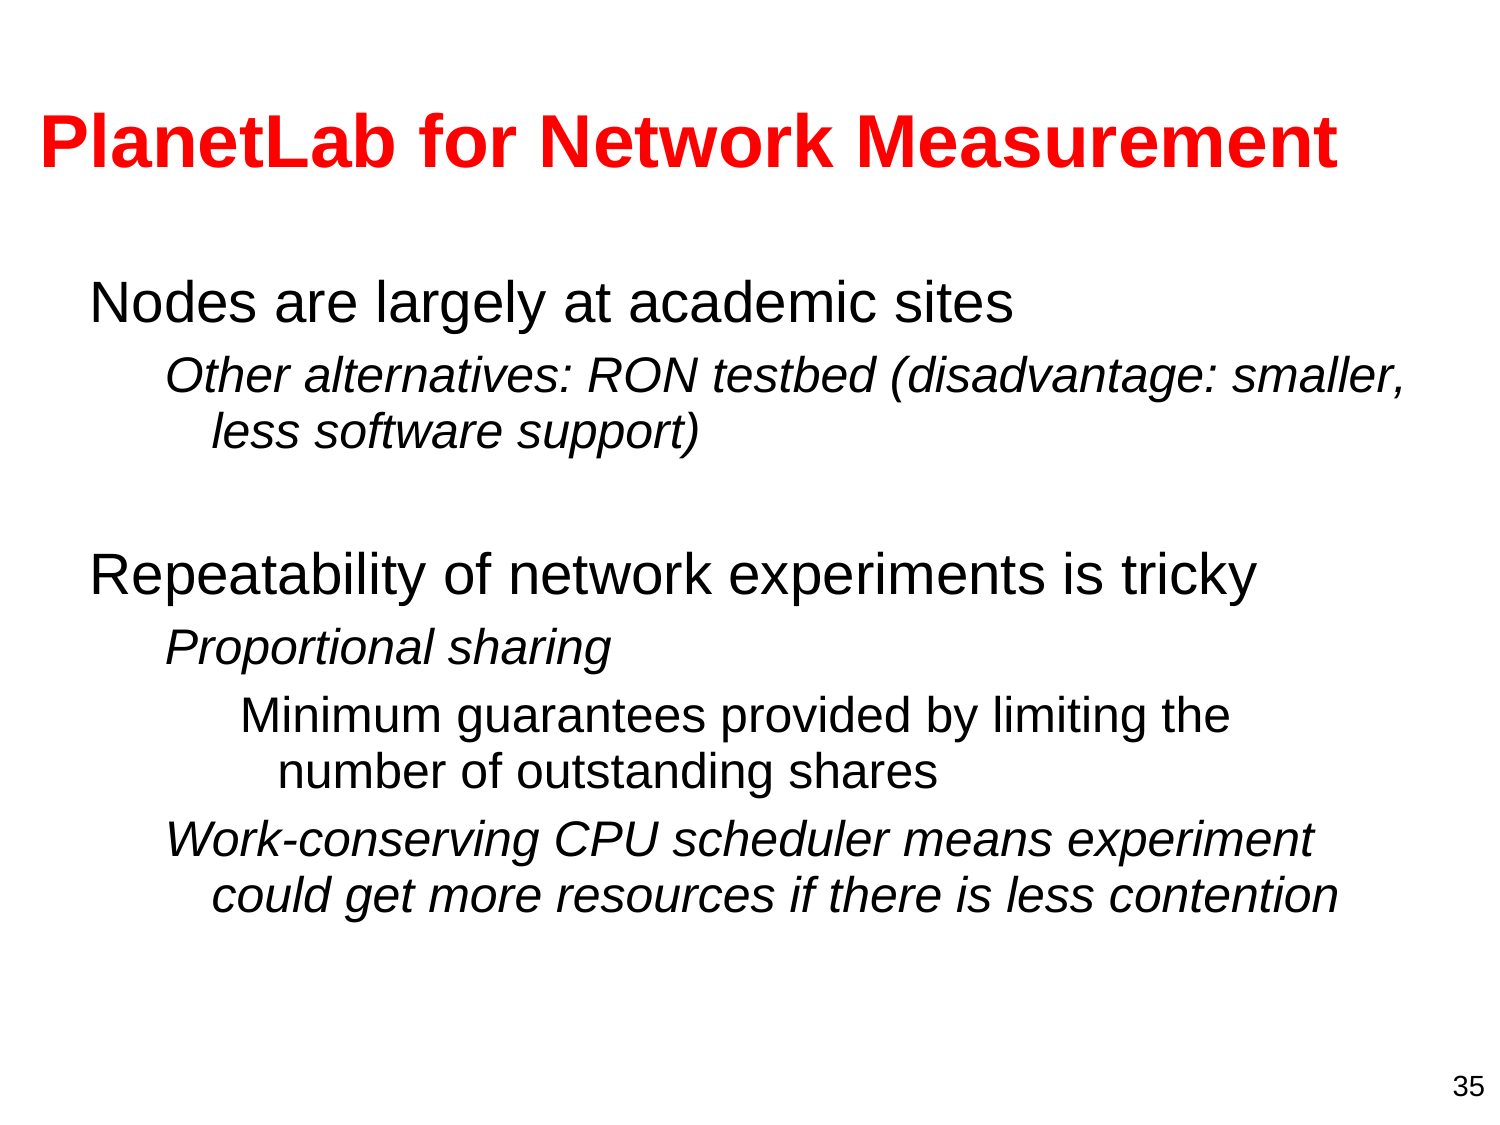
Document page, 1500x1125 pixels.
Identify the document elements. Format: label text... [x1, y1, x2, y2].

list Nodes are largely at academic sites Other alternatives: RON testbed (disadvantage: smaller, less software support) Repeatability of network experiments is tricky Proportional sharing Minimum guarantees provided by limiting the number of outstanding shares Work-conserving CPU scheduler means experiment could get more resources if there is less contention [75, 262, 1426, 1073]
title PlanetLab for Network Measurement [24, 47, 1463, 236]
